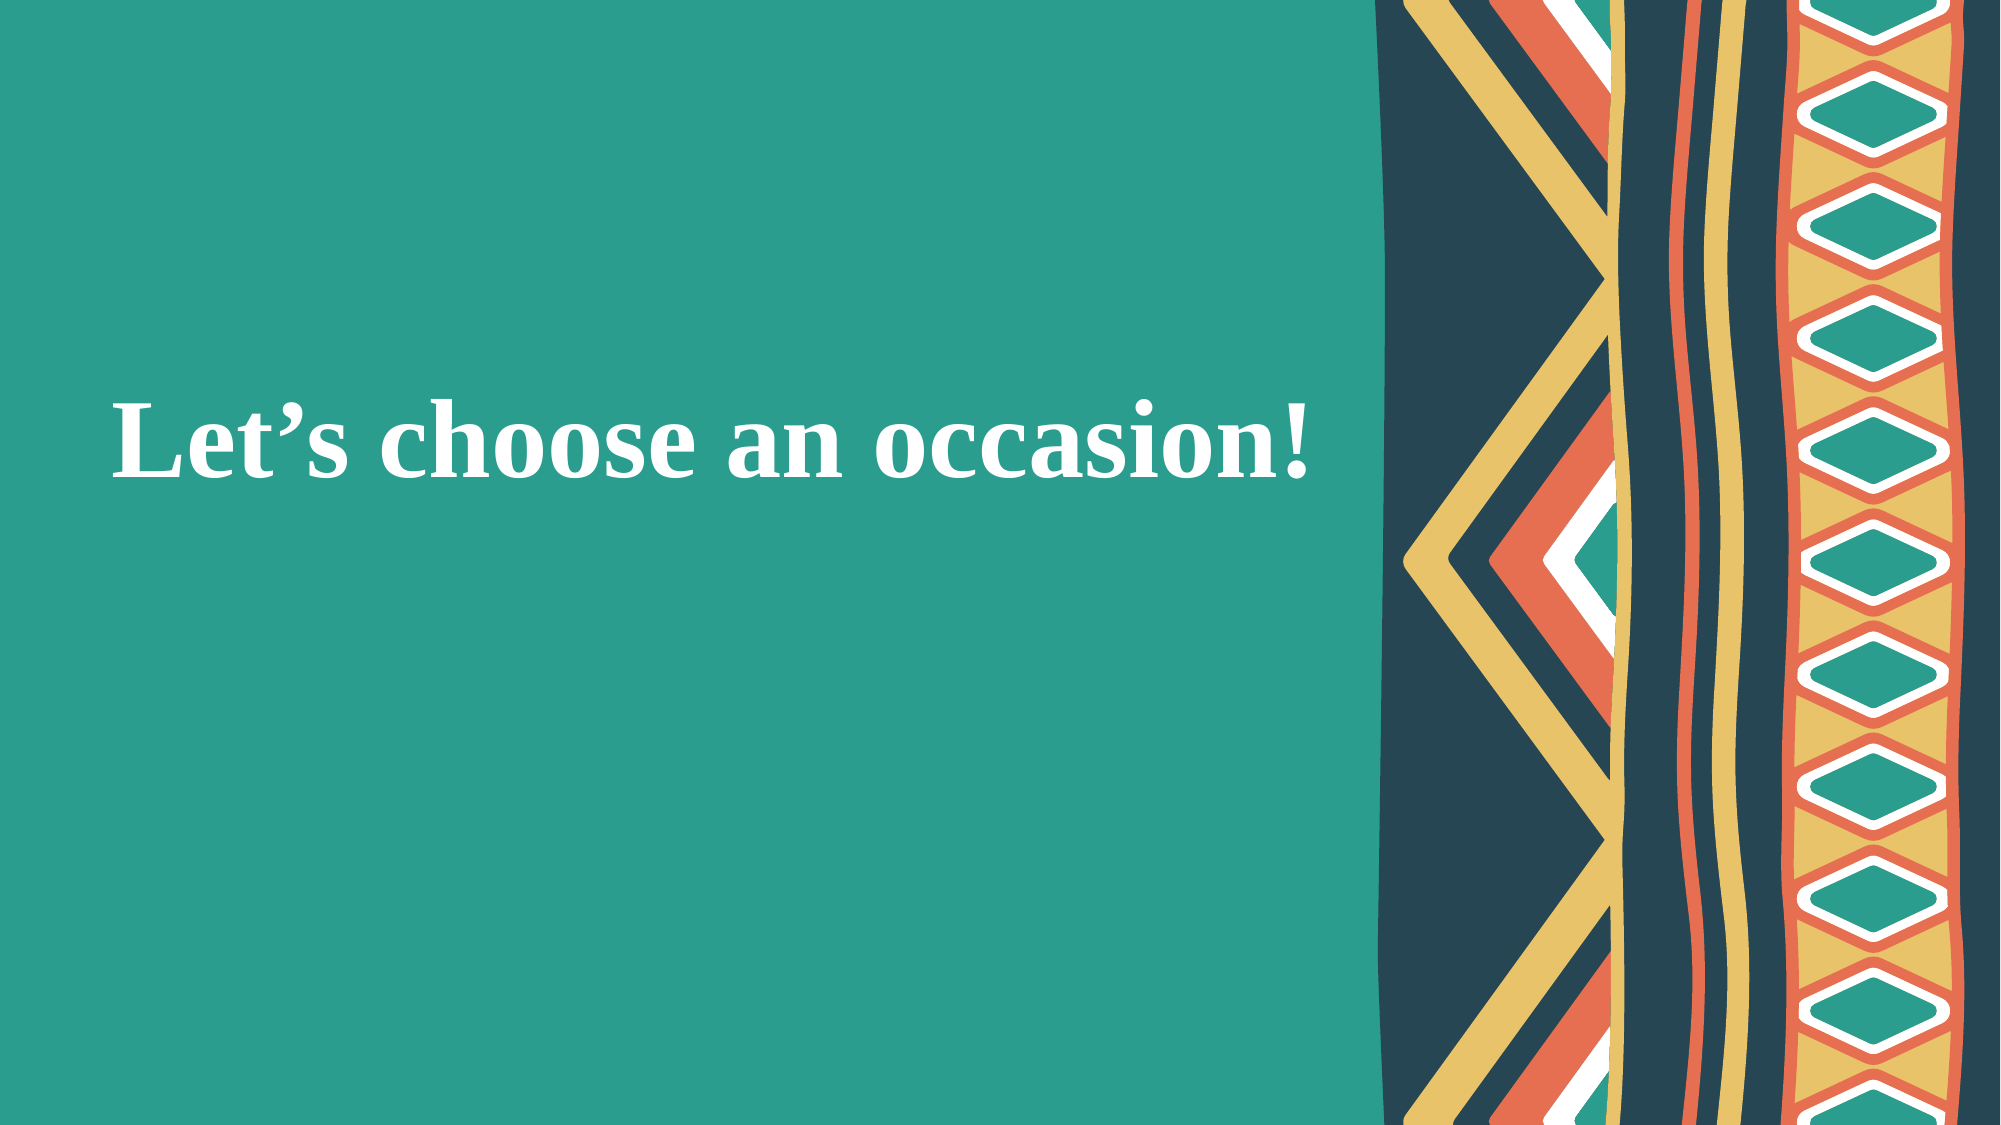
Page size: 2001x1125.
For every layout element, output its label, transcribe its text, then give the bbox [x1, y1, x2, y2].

title Let’s choose an occasion! [50, 290, 1379, 486]
